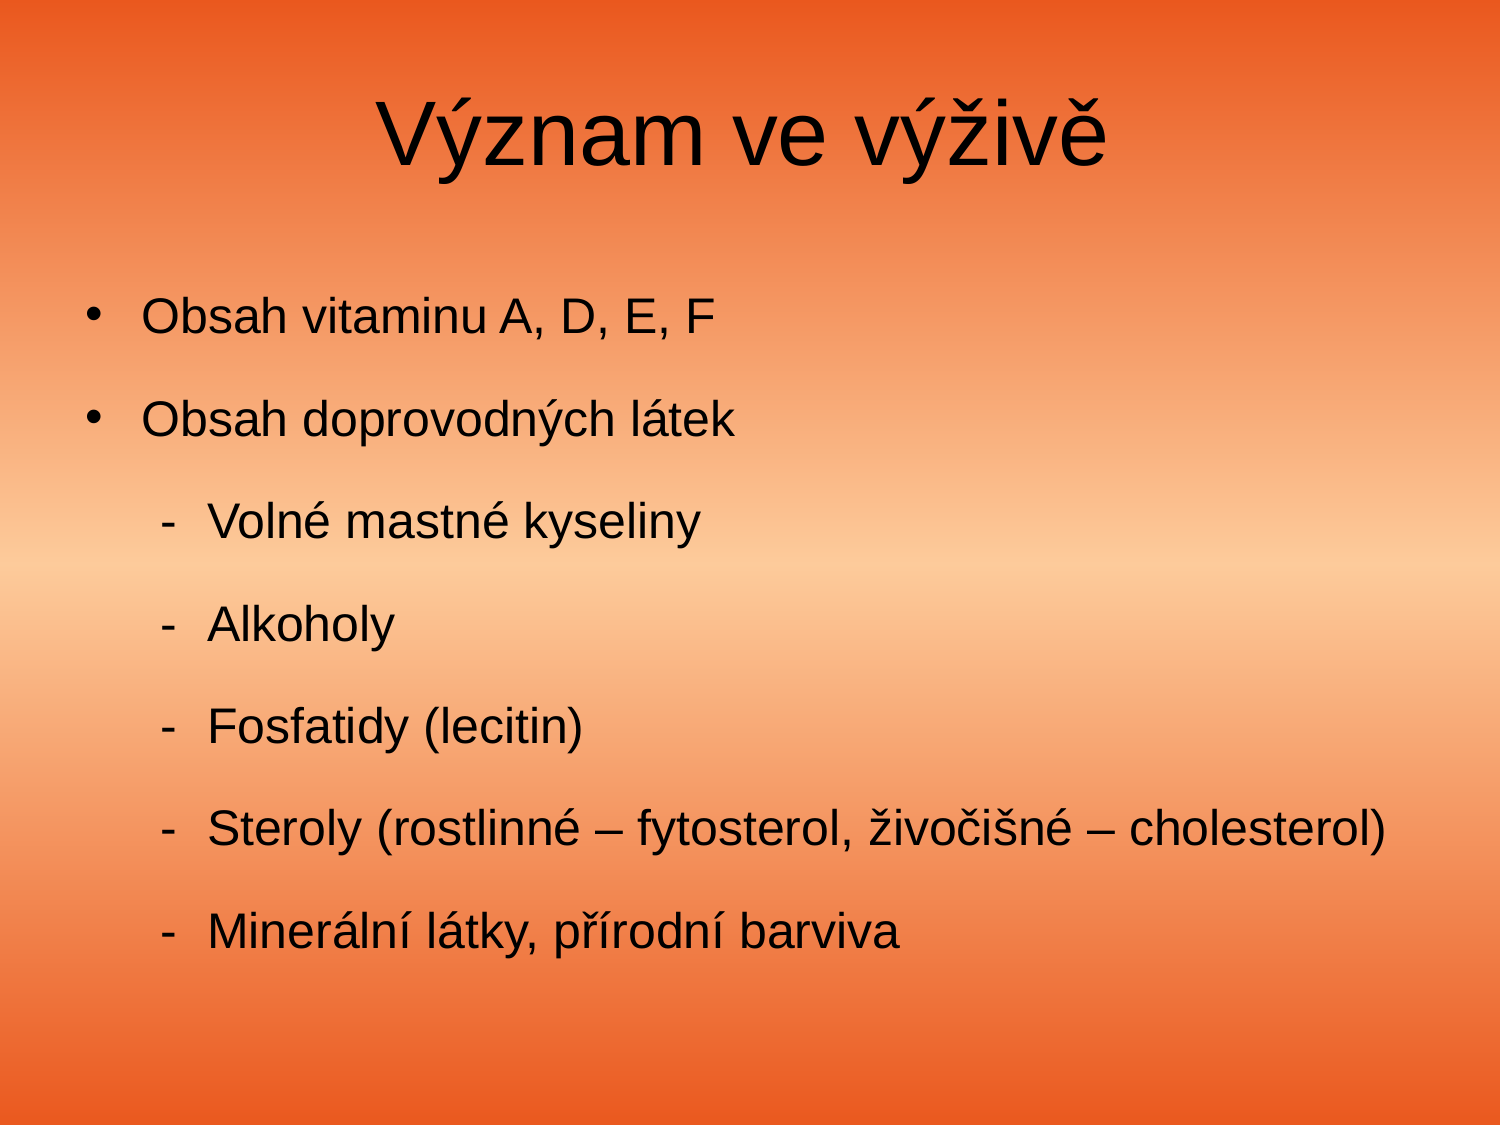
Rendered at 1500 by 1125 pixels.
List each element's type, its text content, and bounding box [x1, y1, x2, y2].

title Význam ve výživě [105, 58, 1381, 200]
list Obsah vitaminu A, D, E, F Obsah doprovodných látek - Volné mastné kyseliny - Alkoholy - Fosfatidy (lecitin) - Steroly (rostlinné – fytosterol, živočišné – cholesterol) - Minerální látky, přírodní barviva [70, 246, 1430, 1069]
